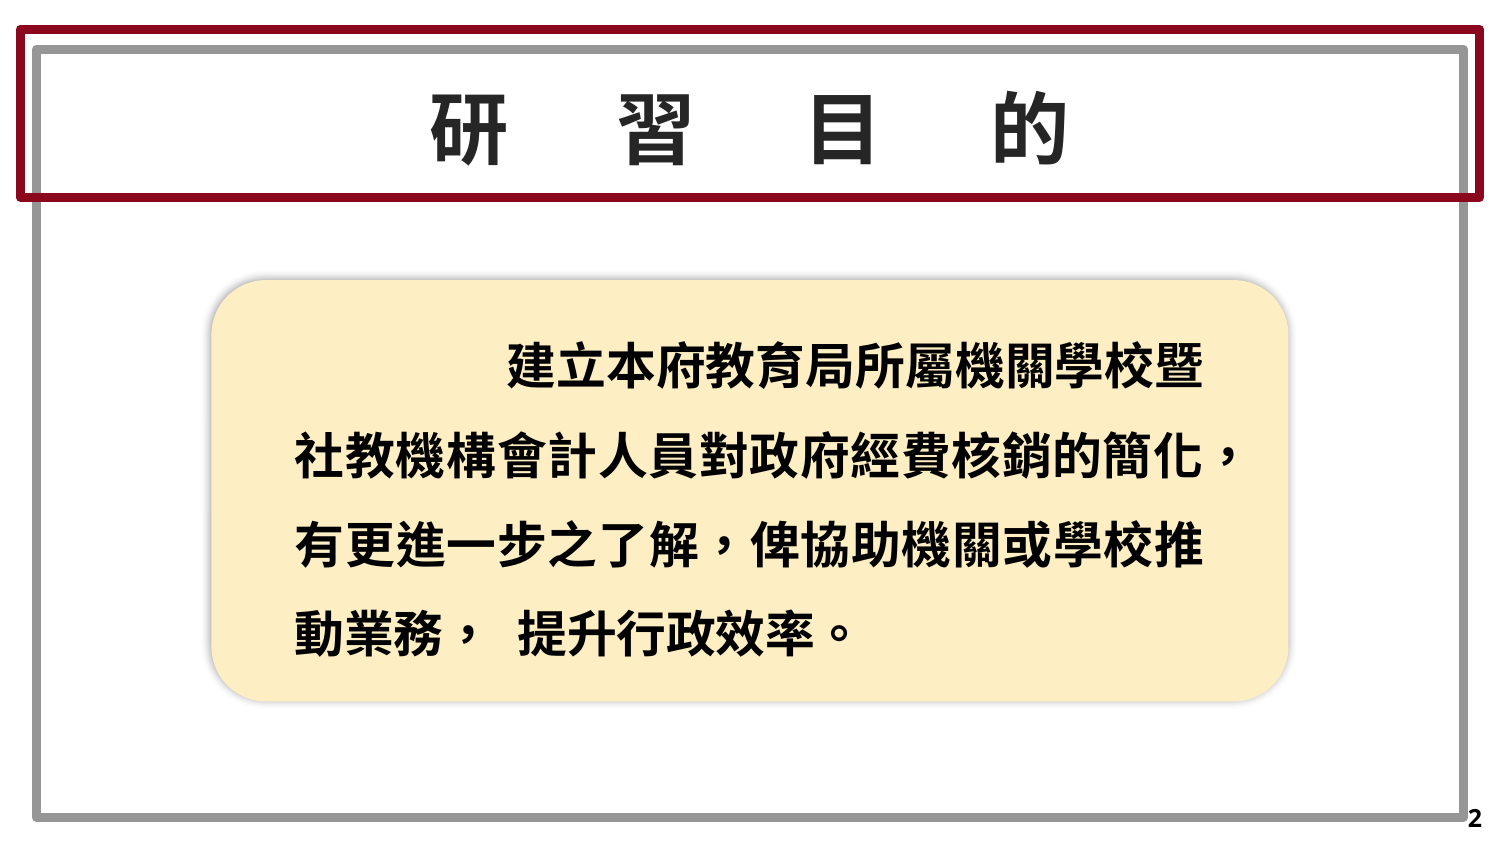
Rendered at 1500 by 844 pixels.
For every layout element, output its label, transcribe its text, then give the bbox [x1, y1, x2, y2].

text_box 研 習 目 的 [235, 71, 1265, 182]
slide_number <編號> [1137, 671, 1498, 844]
text_box 建立本府教育局所屬機關學校暨社教機構會計人員對政府經費核銷的簡化，有更進一步之了解，俾協助機關或學校推動業務， 提升行政效率。 [280, 296, 1220, 672]
text_box [211, 280, 1289, 702]
